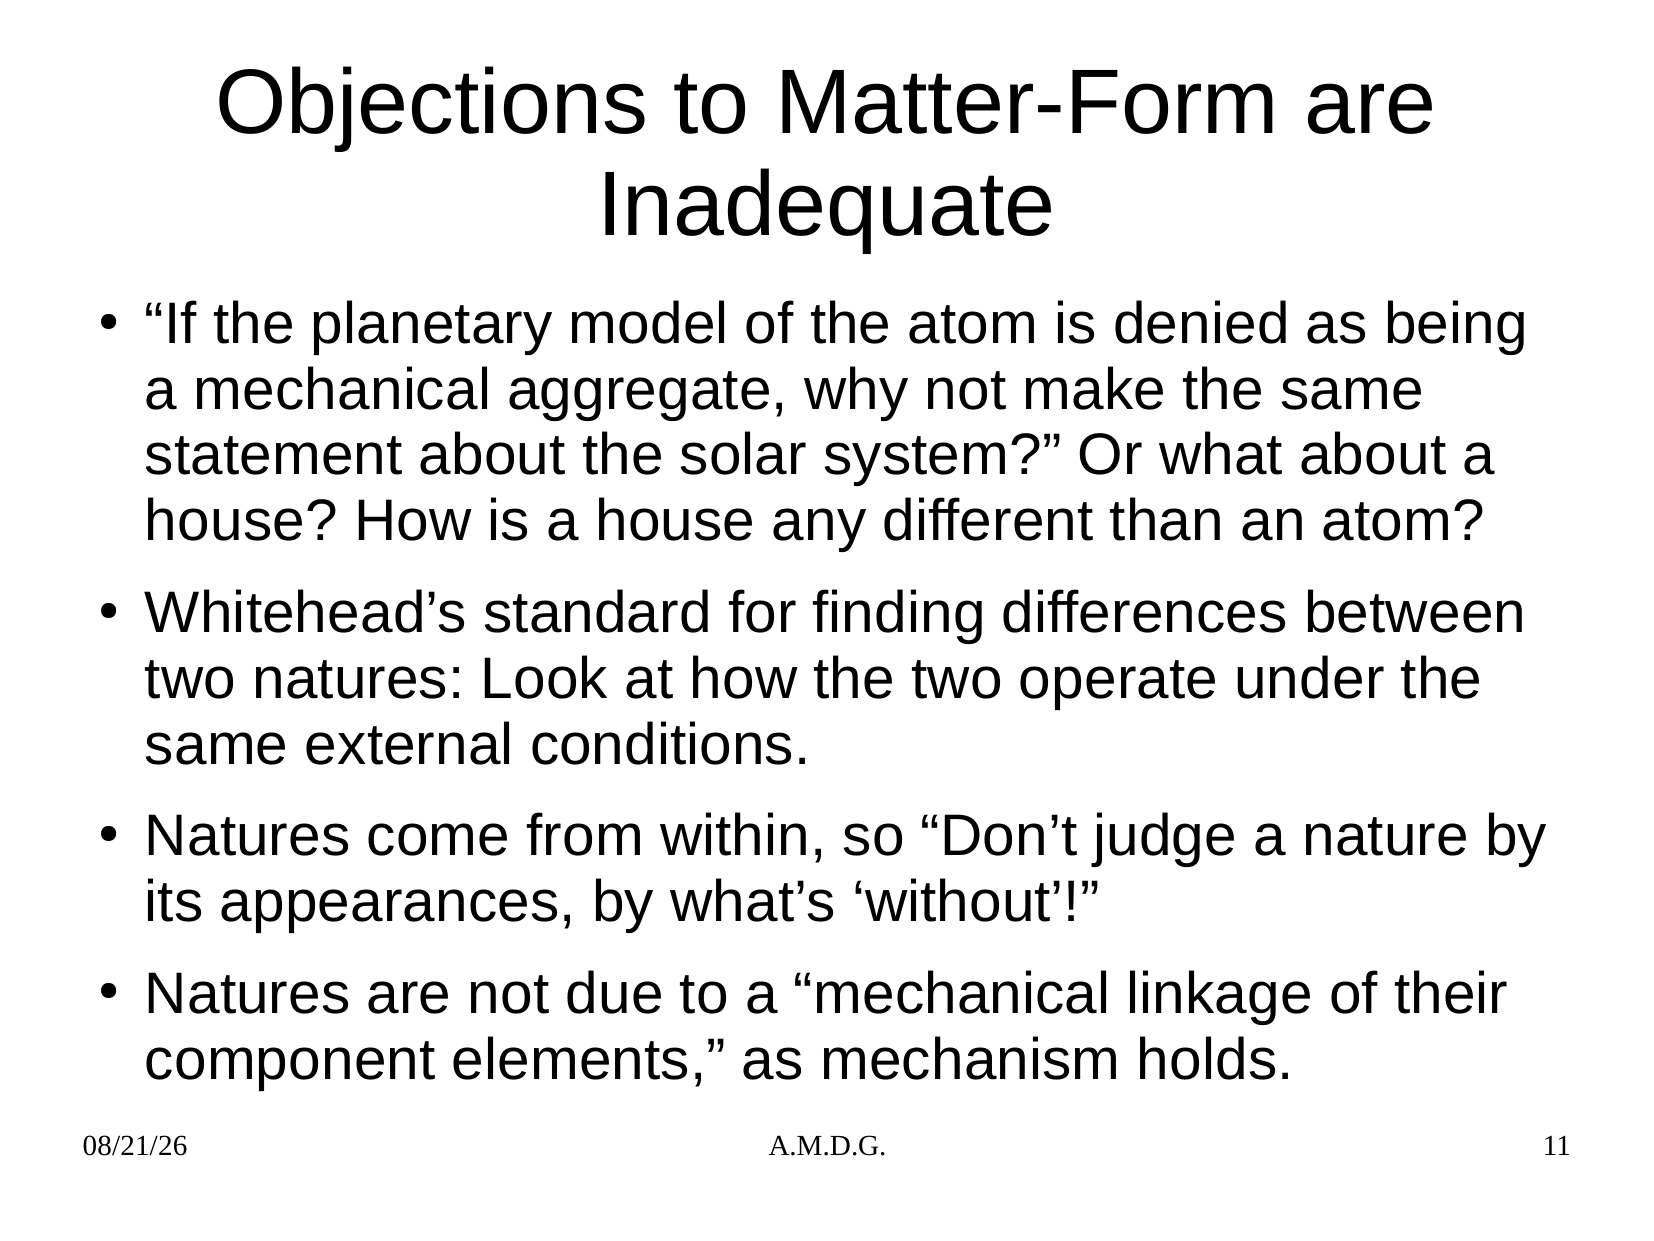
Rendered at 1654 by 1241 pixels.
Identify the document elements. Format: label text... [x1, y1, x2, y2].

list “If the planetary model of the atom is denied as being a mechanical aggregate, why not make the same statement about the solar system?” Or what about a house? How is a house any different than an atom? Whitehead’s standard for finding differences between two natures: Look at how the two operate under the same external conditions. Natures come from within, so “Don’t judge a nature by its appearances, by what’s ‘without’!” Natures are not due to a “mechanical linkage of their component elements,” as mechanism holds. [82, 290, 1571, 1109]
title Objections to Matter-Form are Inadequate [82, 49, 1571, 257]
